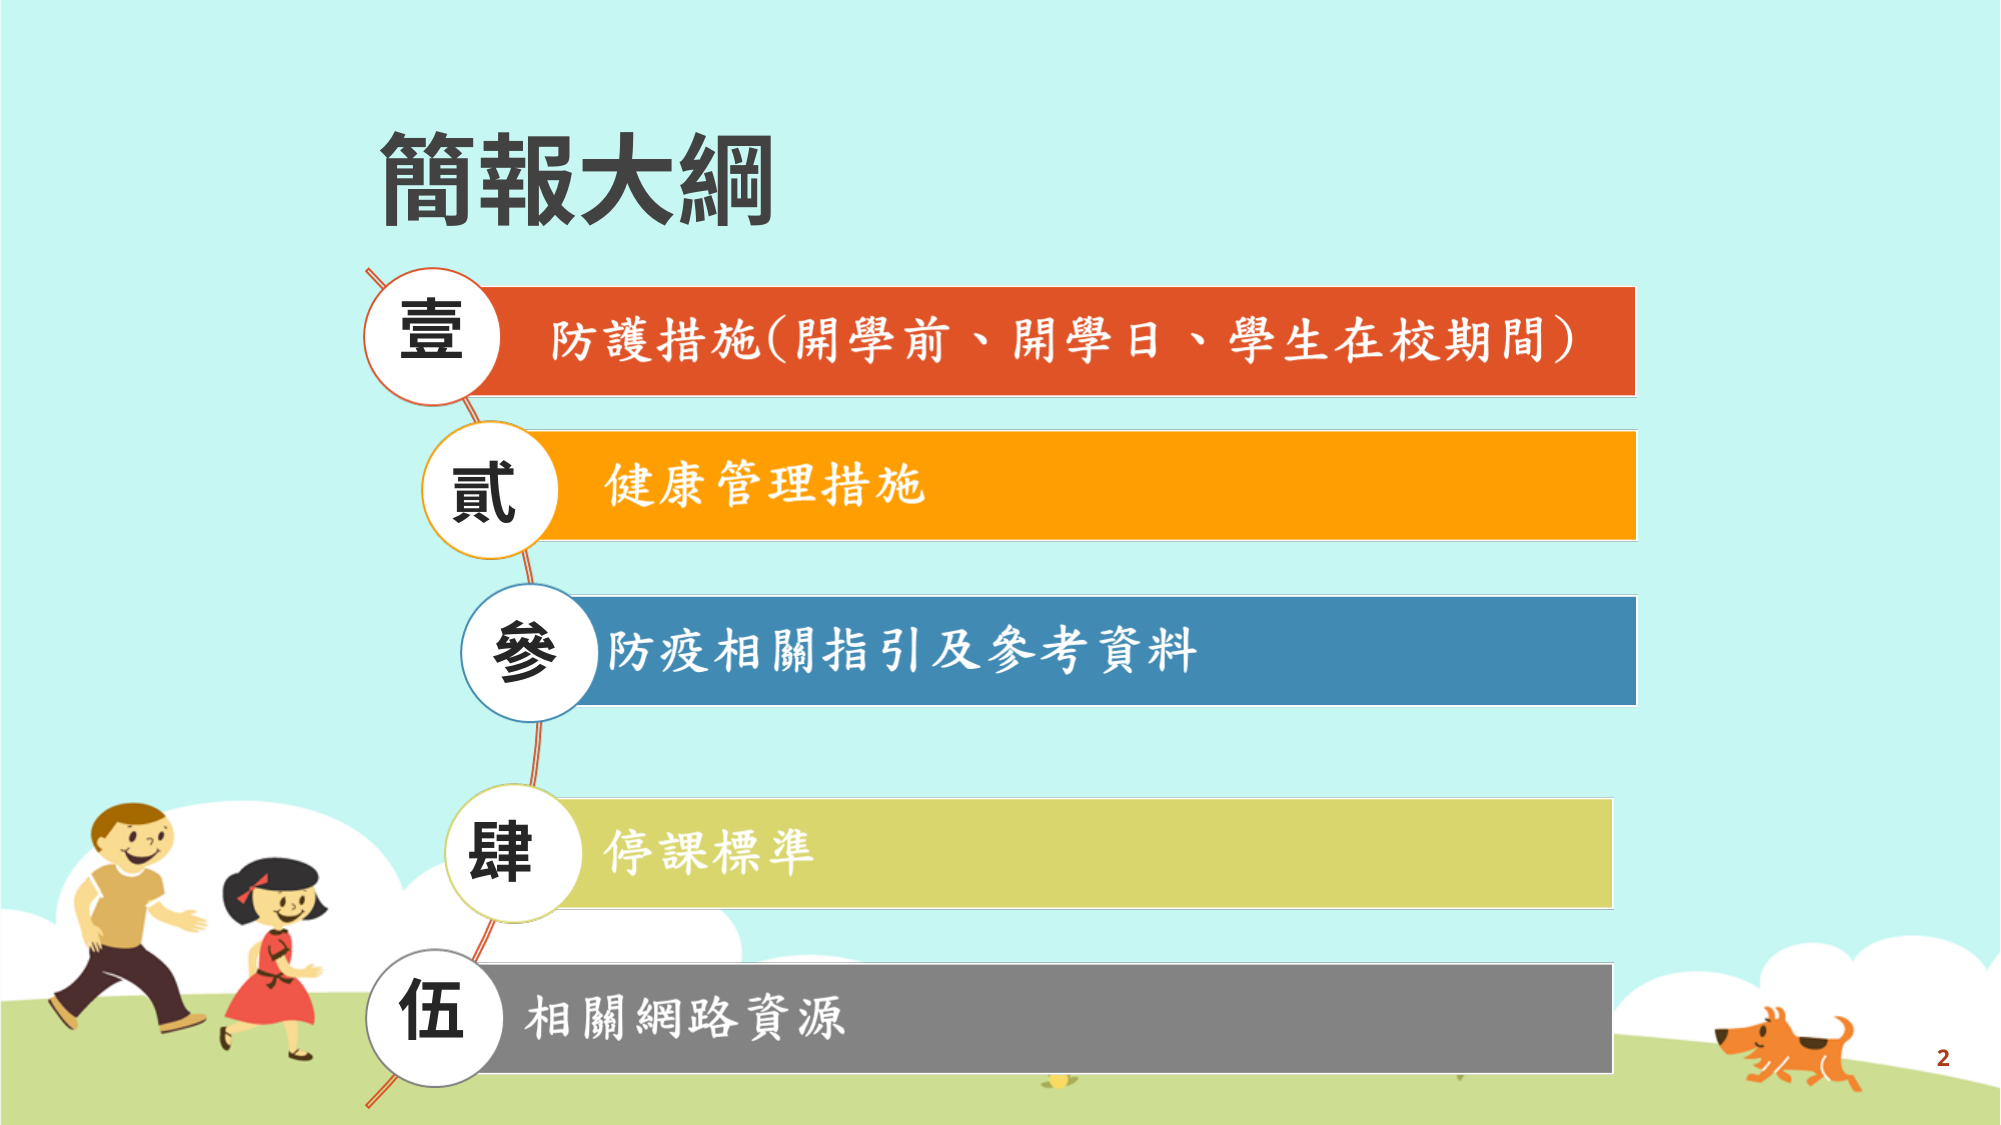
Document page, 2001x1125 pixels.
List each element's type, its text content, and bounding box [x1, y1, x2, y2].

text_box 貳 [435, 443, 542, 539]
picture [0, 0, 2001, 1125]
text_box 伍 [383, 959, 489, 1056]
text_box 肆 [452, 801, 558, 898]
title 簡報大綱 [362, 49, 1900, 247]
text_box <number> [1899, 1030, 1988, 1088]
text_box 參 [476, 602, 583, 699]
text_box 壹 [383, 279, 489, 376]
